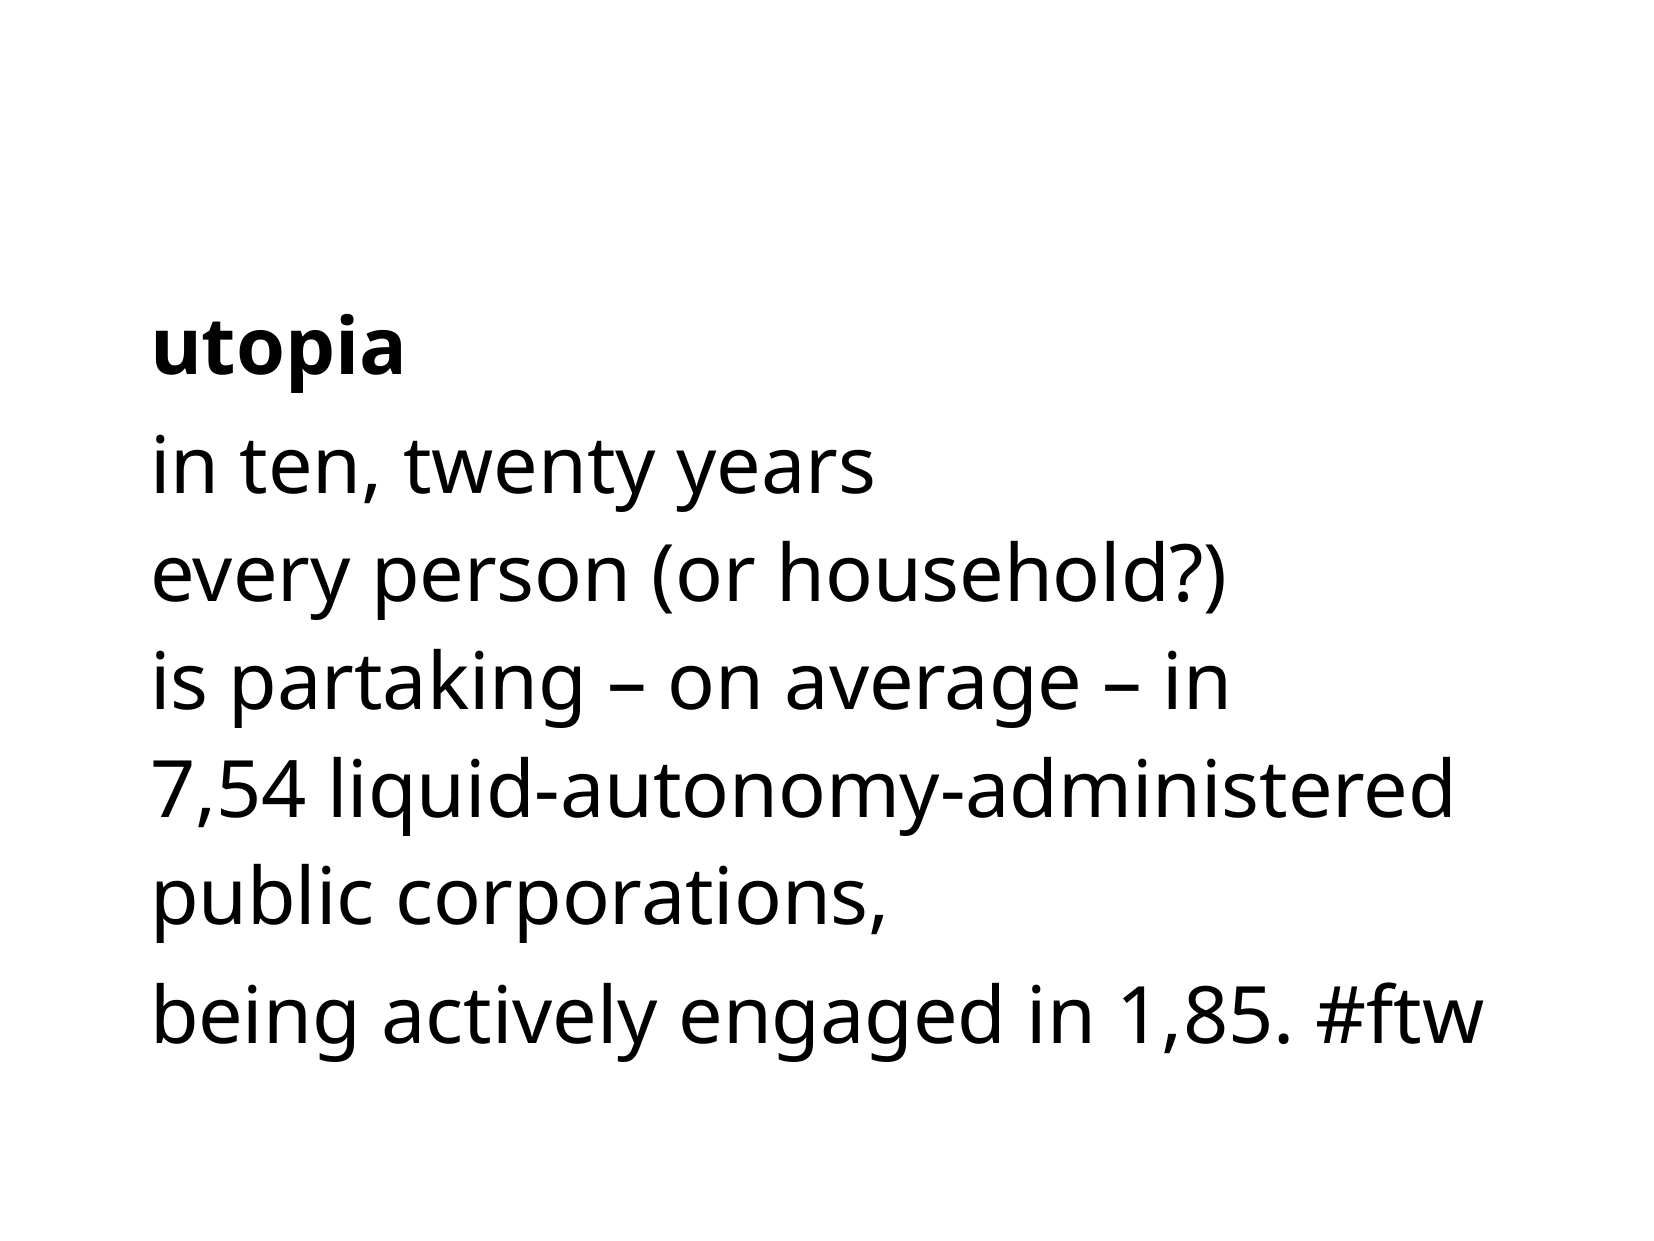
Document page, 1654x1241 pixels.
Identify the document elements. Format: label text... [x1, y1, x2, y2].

list utopia in ten, twenty years every person (or household?) is partaking – on average – in 7,54 liquid-autonomy-administered public corporations, being actively engaged in 1,85. #ftw [82, 290, 1571, 1075]
